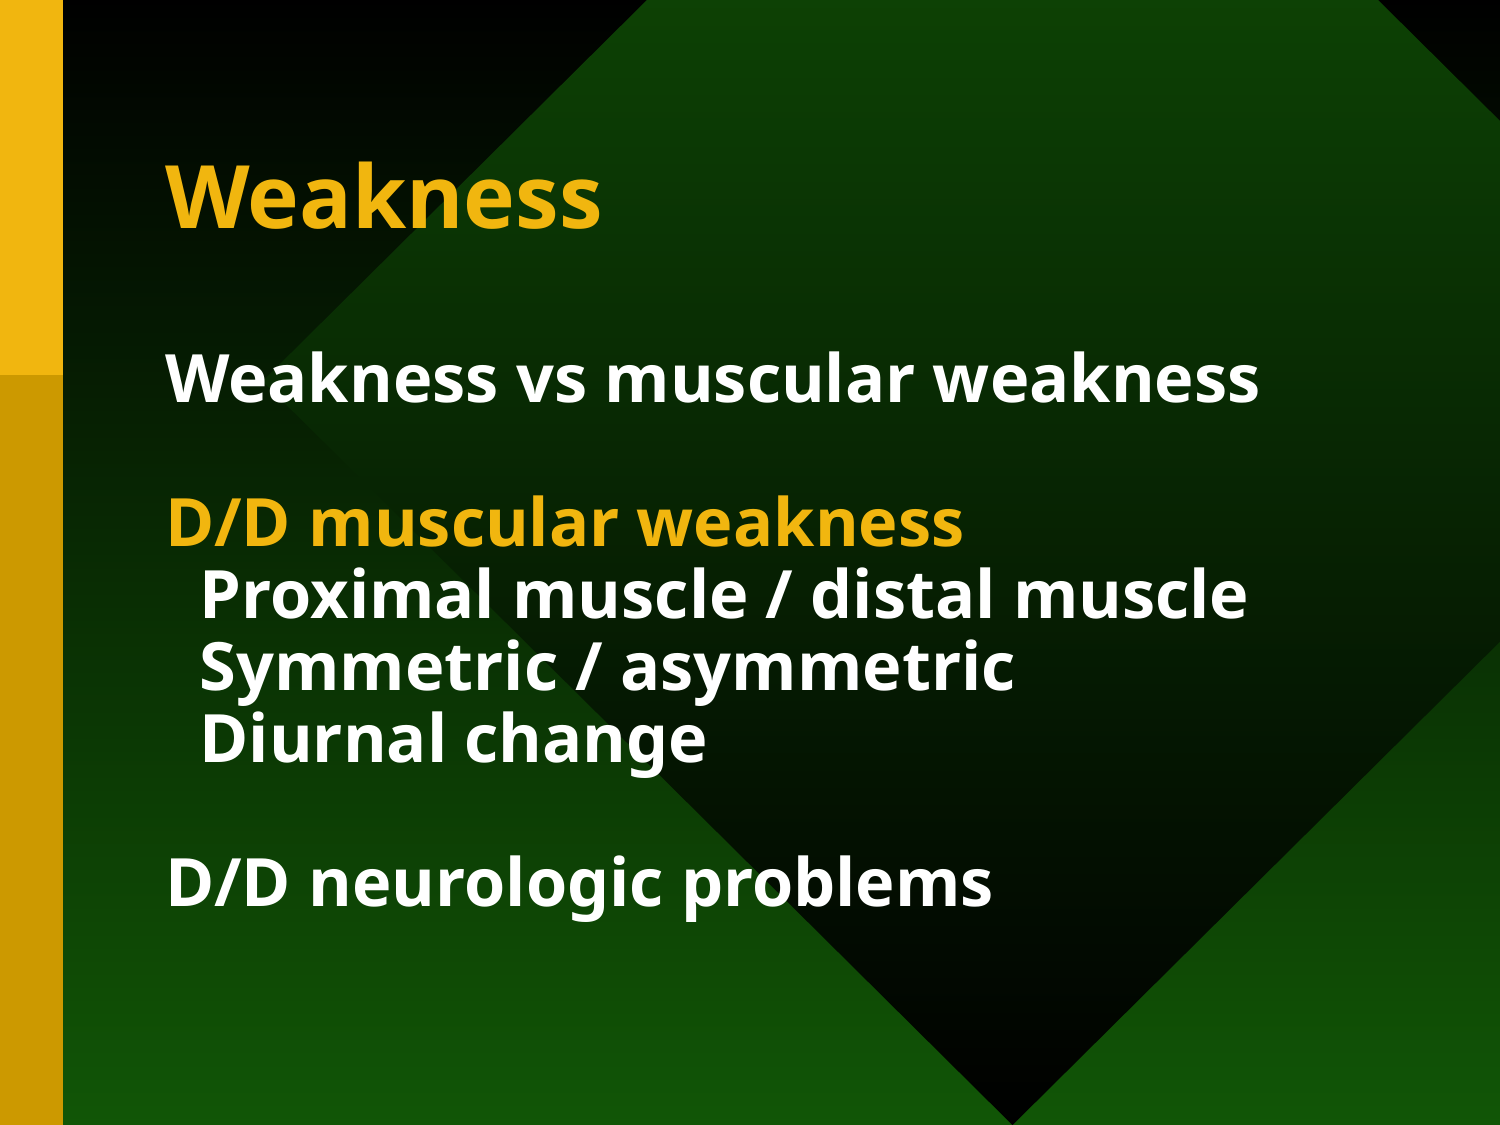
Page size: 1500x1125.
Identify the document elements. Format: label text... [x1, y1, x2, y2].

title Weakness [150, 99, 1388, 288]
list Weakness vs muscular weakness D/D muscular weakness Proximal muscle / distal muscle Symmetric / asymmetric Diurnal change D/D neurologic problems [150, 337, 1388, 976]
